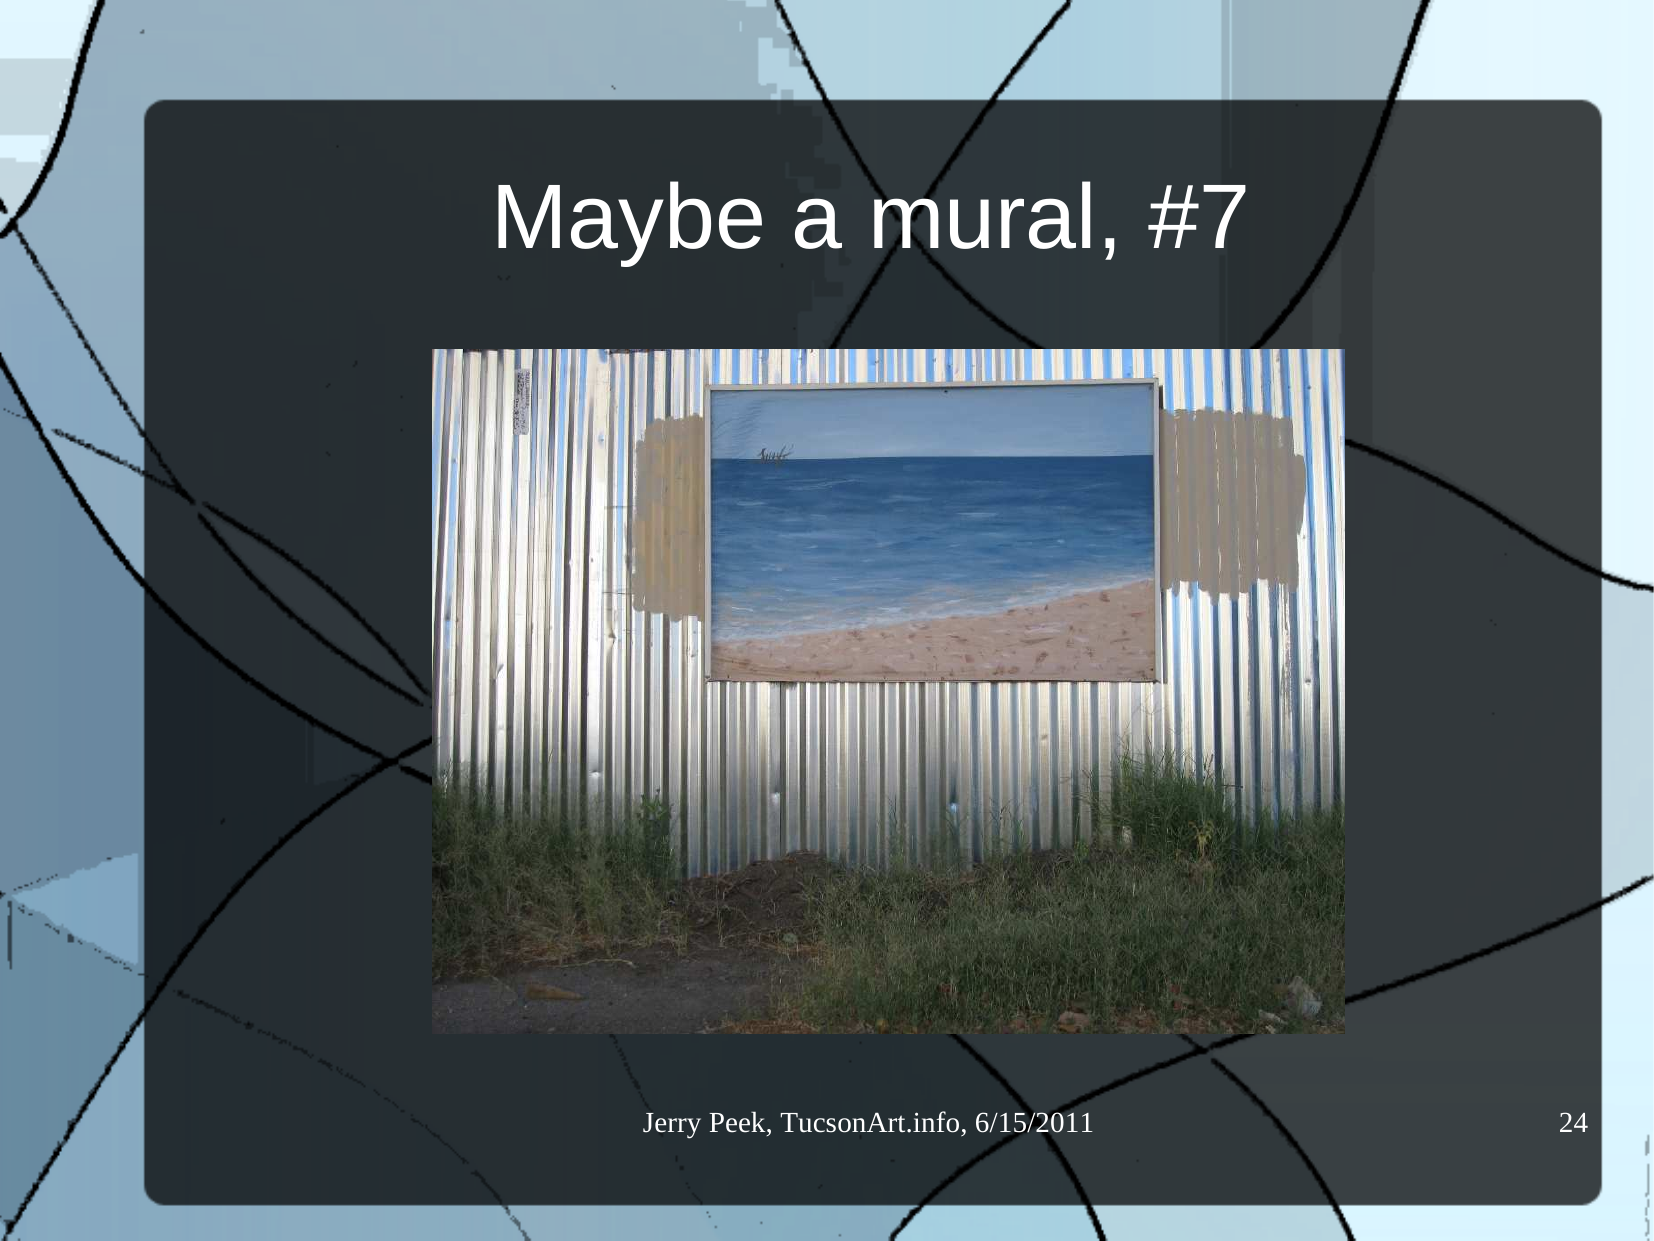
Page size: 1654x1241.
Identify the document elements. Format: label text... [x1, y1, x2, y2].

picture [0, 0, 1654, 1241]
title Maybe a mural, #7 [159, 108, 1583, 325]
